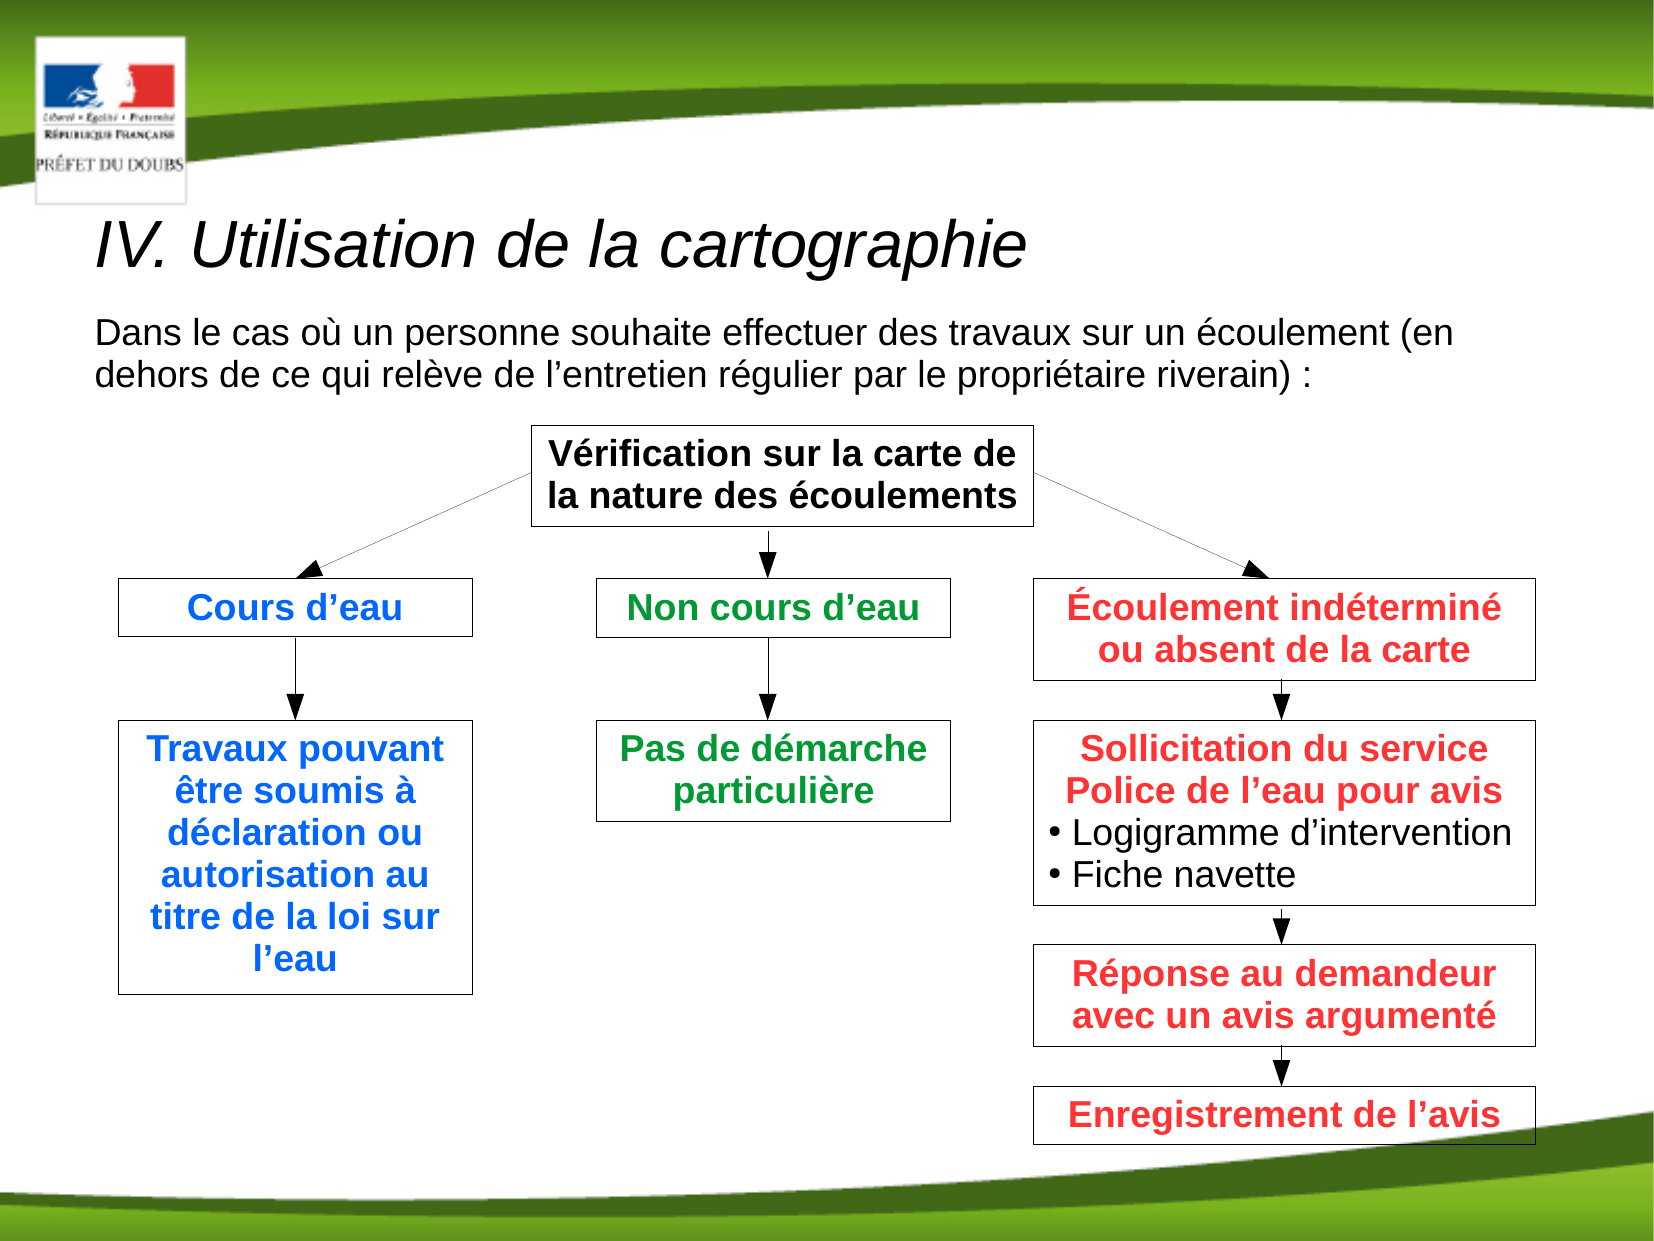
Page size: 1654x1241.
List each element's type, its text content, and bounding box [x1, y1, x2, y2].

text_box Vérification sur la carte de la nature des écoulements [531, 425, 1034, 527]
text_box Écoulement indéterminé ou absent de la carte [1033, 578, 1536, 681]
text_box Travaux pouvant être soumis à déclaration ou autorisation au titre de la loi sur l’eau [118, 720, 473, 995]
text_box Cours d’eau [118, 578, 473, 637]
text_box Sollicitation du service Police de l’eau pour avis Logigramme d’intervention Fiche navette [1033, 720, 1536, 906]
text_box Pas de démarche particulière [596, 720, 951, 822]
text_box Réponse au demandeur avec un avis argumenté [1033, 944, 1536, 1047]
text_box Non cours d’eau [596, 578, 951, 638]
text_box Enregistrement de l’avis [1033, 1086, 1536, 1145]
list Utilisation de la cartographie Dans le cas où un personne souhaite effectuer des travaux sur un écoulement (en dehors de ce qui relève de l’entretien régulier par le propriétaire riverain) : [76, 206, 1565, 1201]
picture [0, 0, 1654, 1241]
